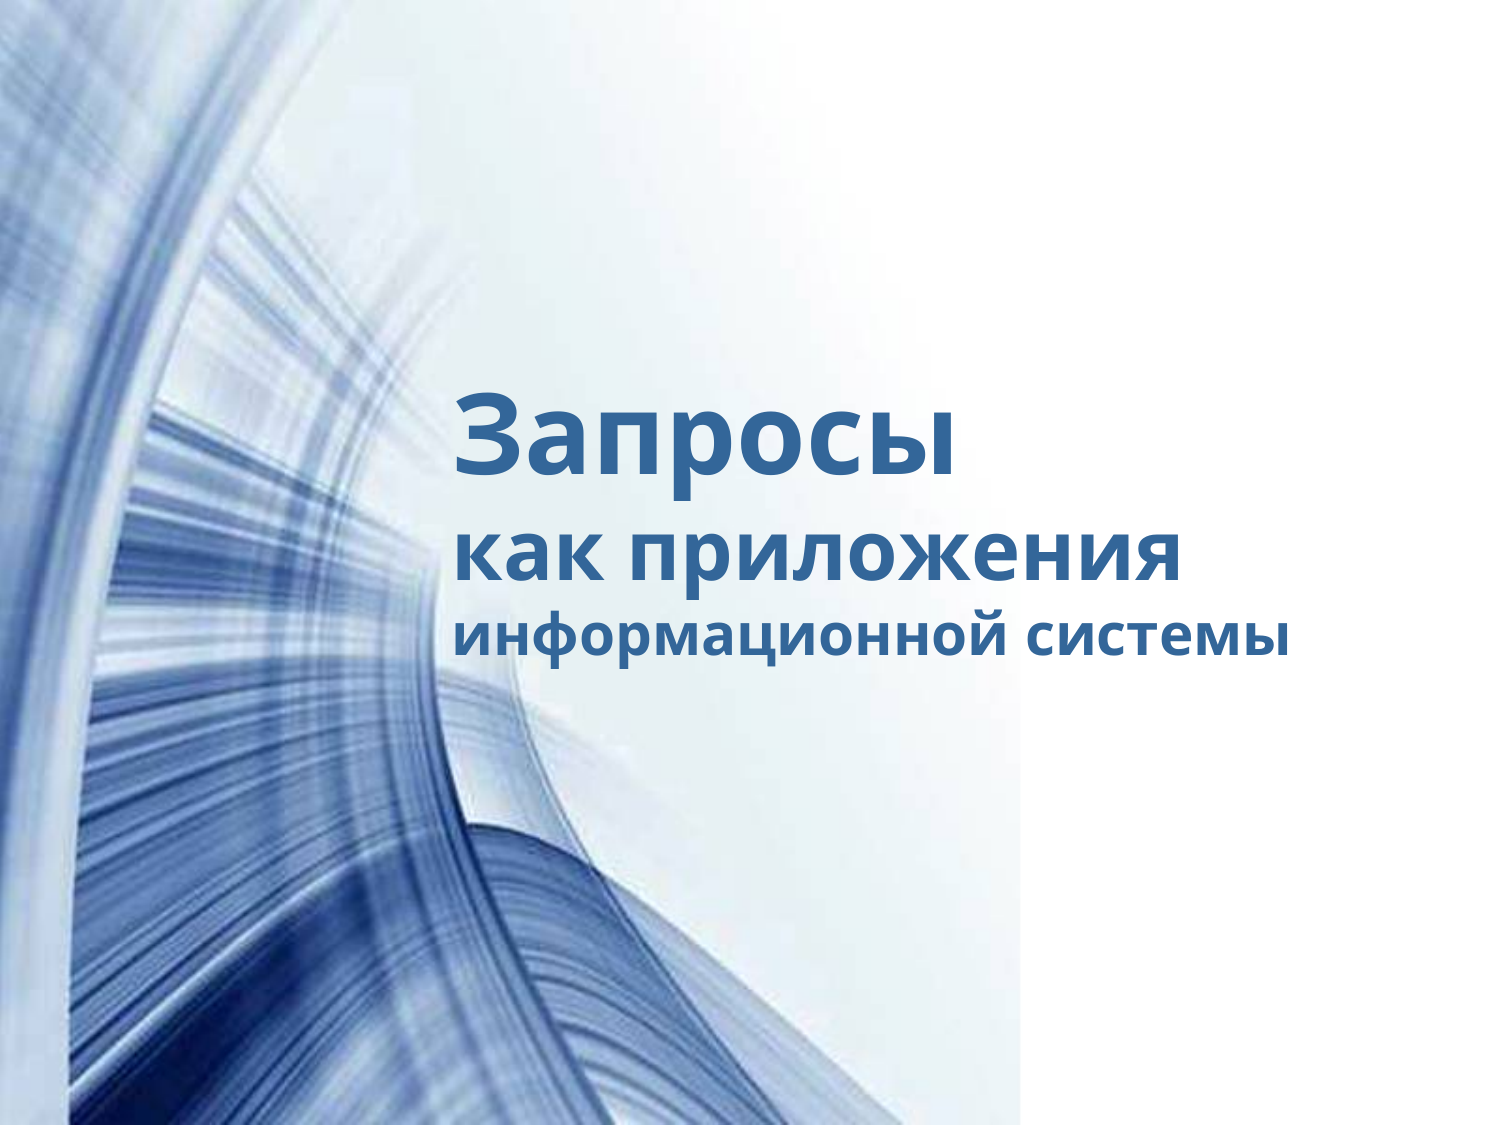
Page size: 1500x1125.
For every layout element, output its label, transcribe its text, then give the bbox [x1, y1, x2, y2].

picture [0, 0, 1500, 1125]
text_box Запросы как приложения информационной системы [436, 354, 1308, 675]
